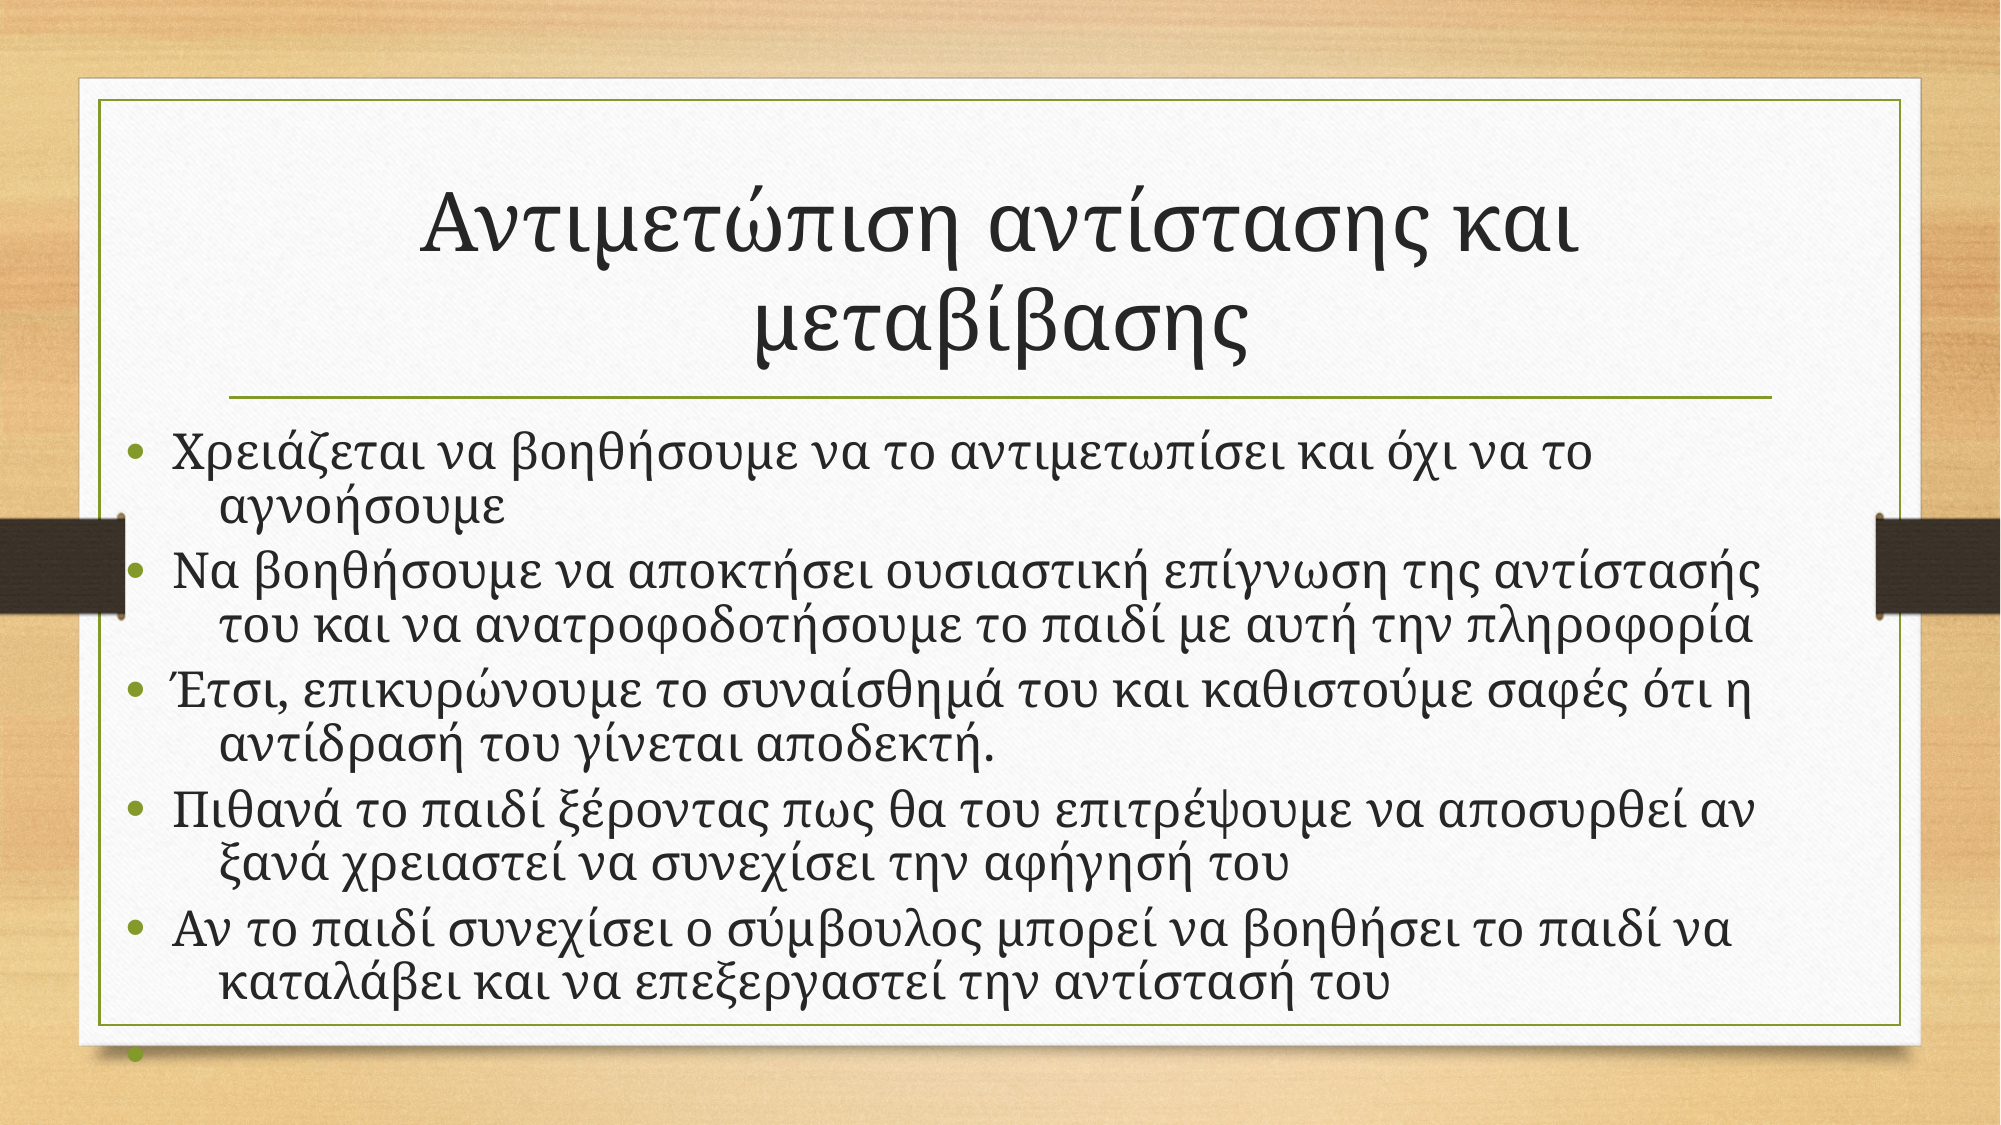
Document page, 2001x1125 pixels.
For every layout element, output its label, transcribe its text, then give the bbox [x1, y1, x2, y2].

list Χρειάζεται να βοηθήσουμε να το αντιμετωπίσει και όχι να το αγνοήσουμε Να βοηθήσουμε να αποκτήσει ουσιαστική επίγνωση της αντίστασής του και να ανατροφοδοτήσουμε το παιδί με αυτή την πληροφορία Έτσι, επικυρώνουμε το συναίσθημά του και καθιστούμε σαφές ότι η αντίδρασή του γίνεται αποδεκτή. Πιθανά το παιδί ξέροντας πως θα του επιτρέψουμε να αποσυρθεί αν ξανά χρειαστεί να συνεχίσει την αφήγησή του Αν το παιδί συνεχίσει ο σύμβουλος μπορεί να βοηθήσει το παιδί να καταλάβει και να επεξεργαστεί την αντίστασή του [110, 419, 1788, 1034]
title Αντιμετώπιση αντίστασης και μεταβίβασης [212, 161, 1788, 376]
